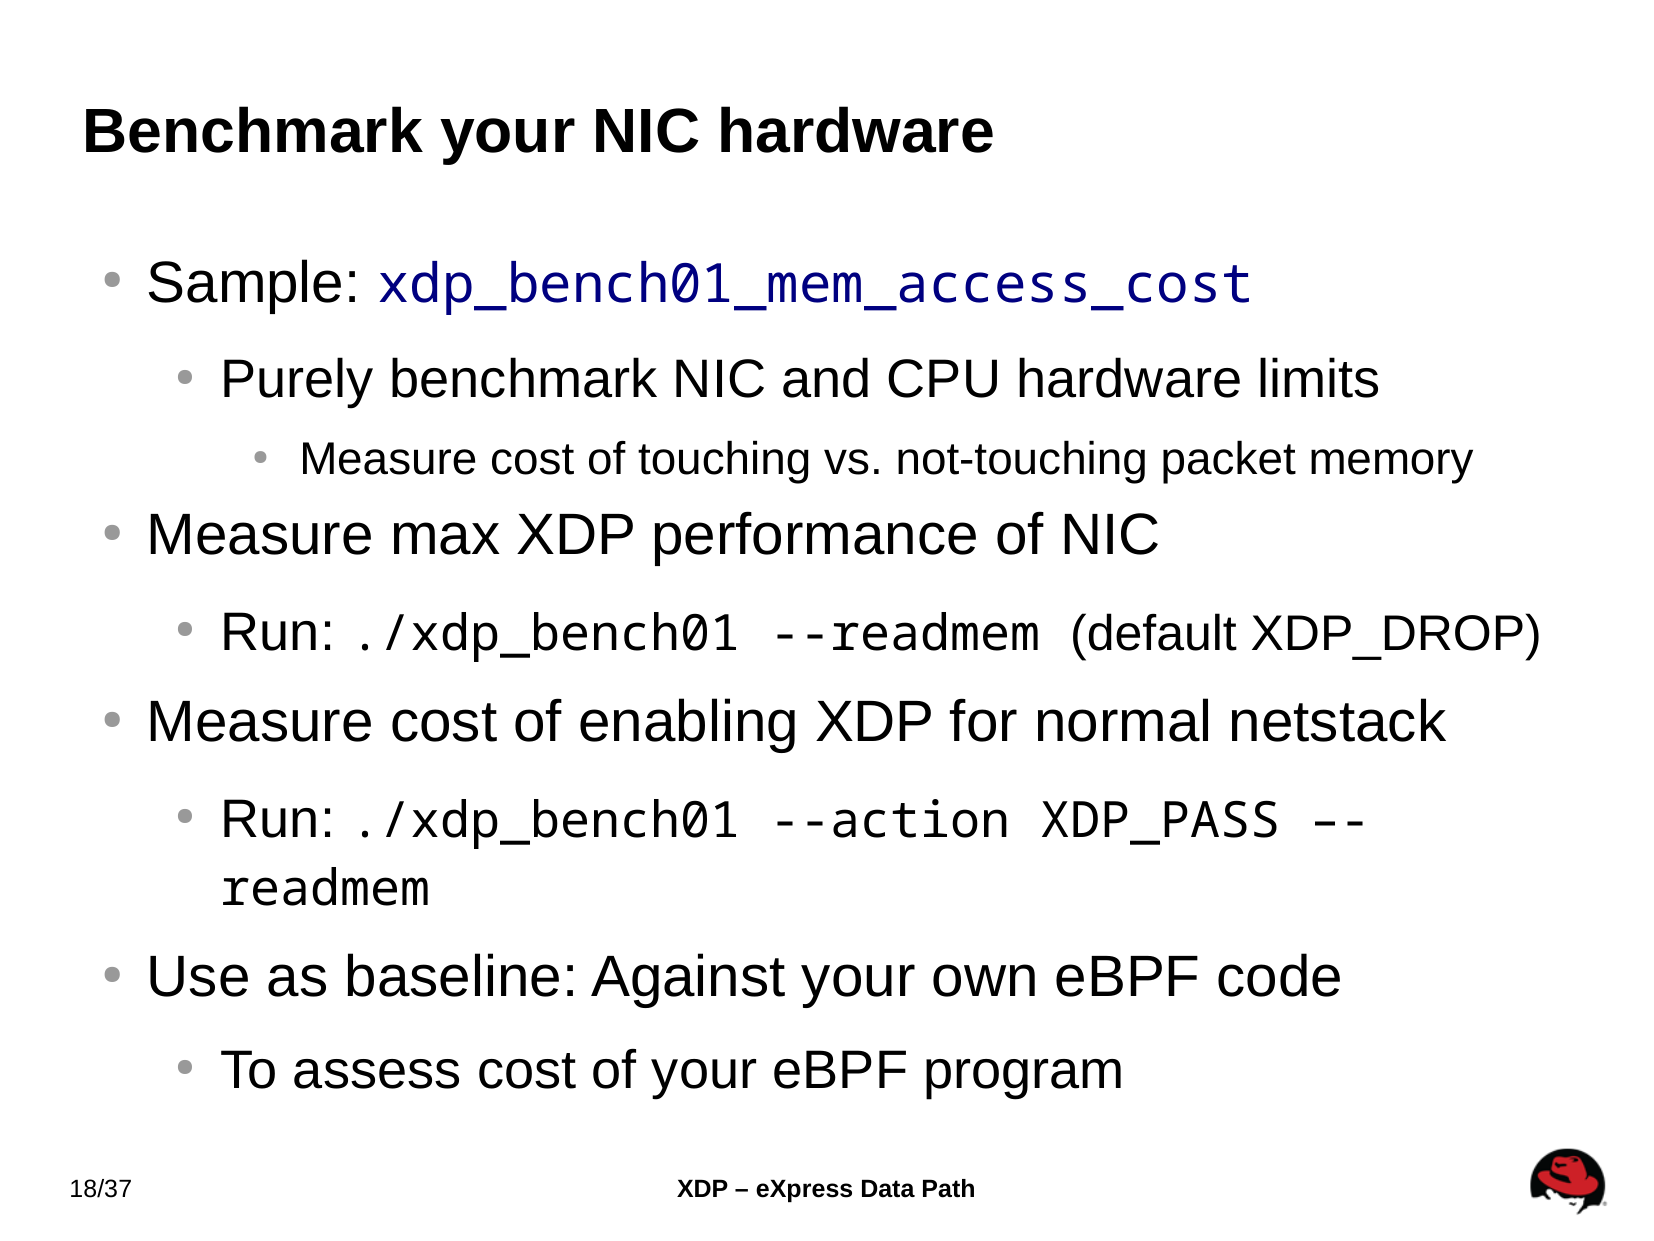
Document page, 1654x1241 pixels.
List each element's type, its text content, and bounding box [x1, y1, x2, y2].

picture [1529, 1146, 1613, 1224]
list Sample: xdp_bench01_mem_access_cost Purely benchmark NIC and CPU hardware limits Measure cost of touching vs. not-touching packet memory Measure max XDP performance of NIC Run: ./xdp_bench01 --readmem (default XDP_DROP) Measure cost of enabling XDP for normal netstack Run: ./xdp_bench01 --action XDP_PASS –-readmem Use as baseline: Against your own eBPF code To assess cost of your eBPF program [86, 244, 1576, 1039]
title Benchmark your NIC hardware [82, 37, 1571, 226]
